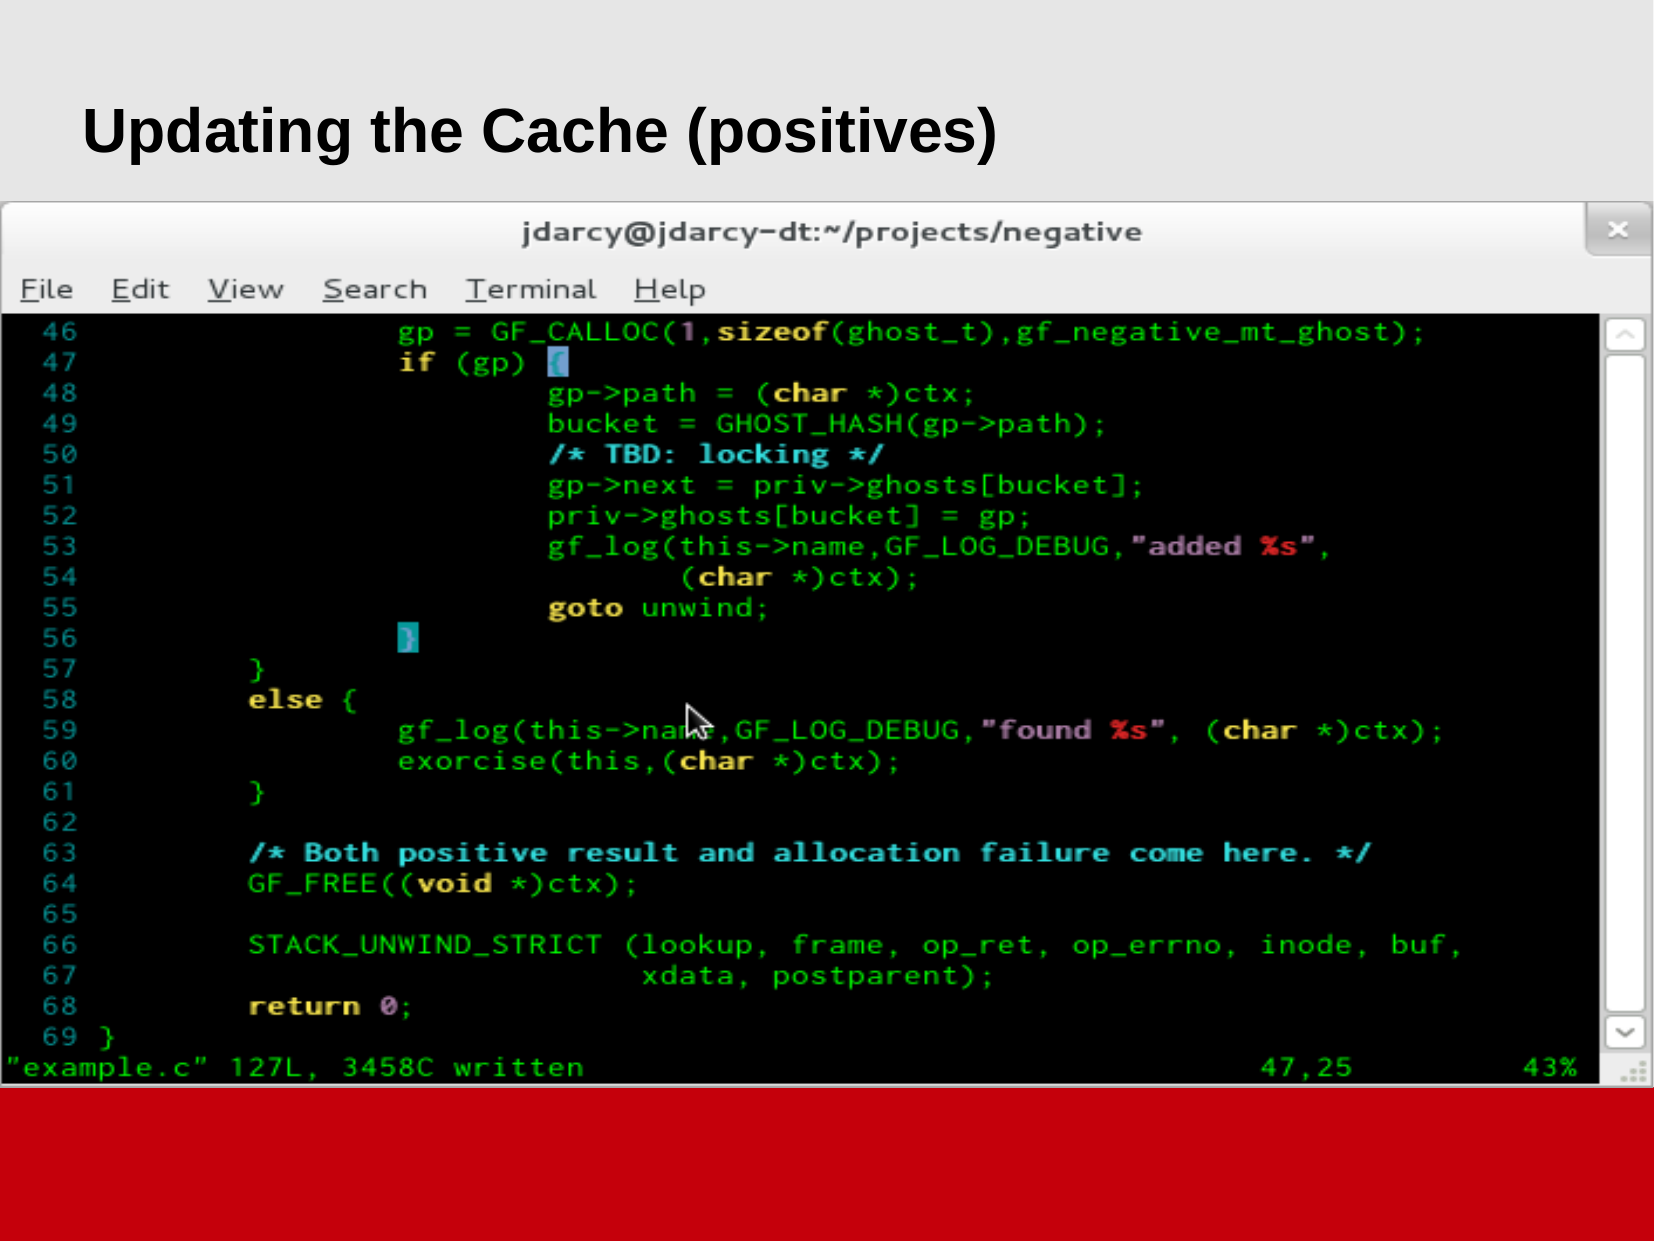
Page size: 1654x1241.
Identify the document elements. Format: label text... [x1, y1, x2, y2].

picture [0, 201, 1654, 1088]
title Updating the Cache (positives) [82, 37, 1571, 201]
